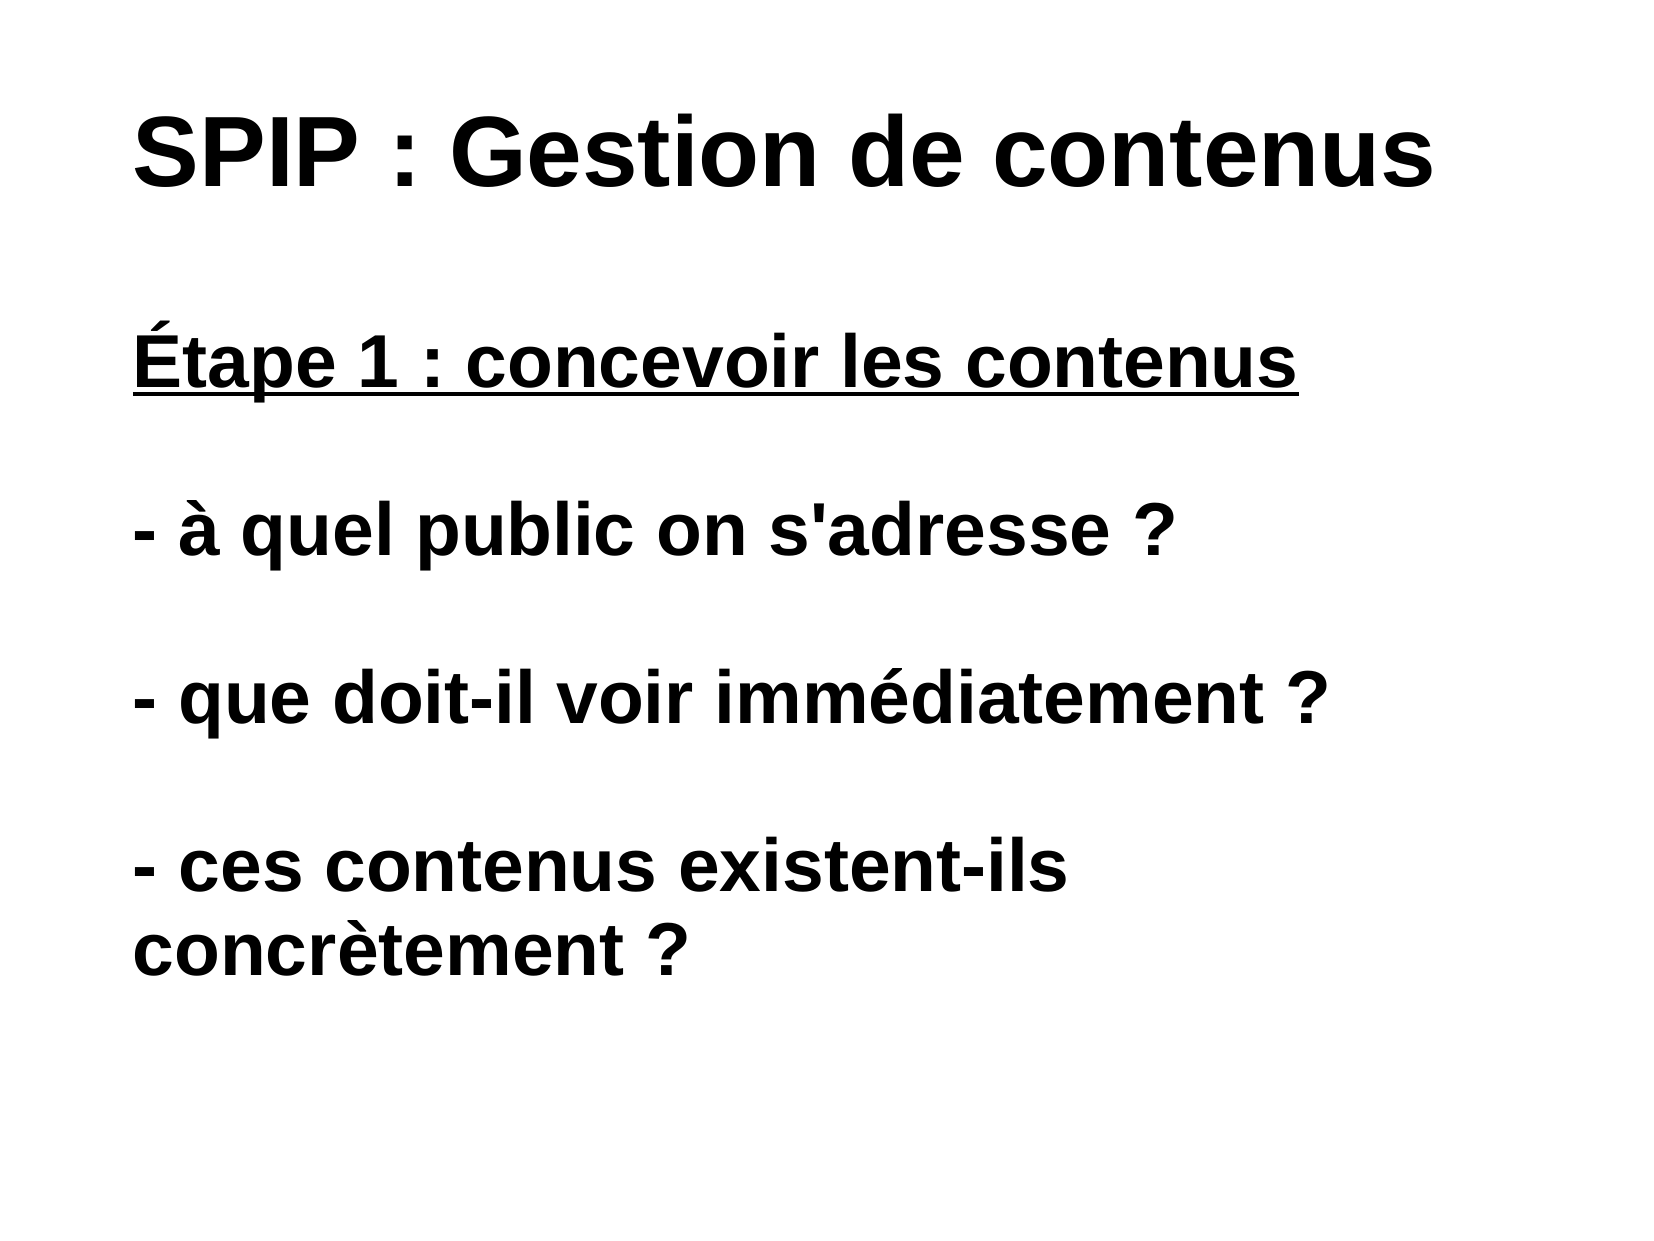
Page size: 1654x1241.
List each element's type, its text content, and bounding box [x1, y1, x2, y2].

text_box SPIP : Gestion de contenus Étape 1 : concevoir les contenus - à quel public on s'adresse ? - que doit-il voir immédiatement ? - ces contenus existent-ils concrètement ? [118, 88, 1506, 1083]
